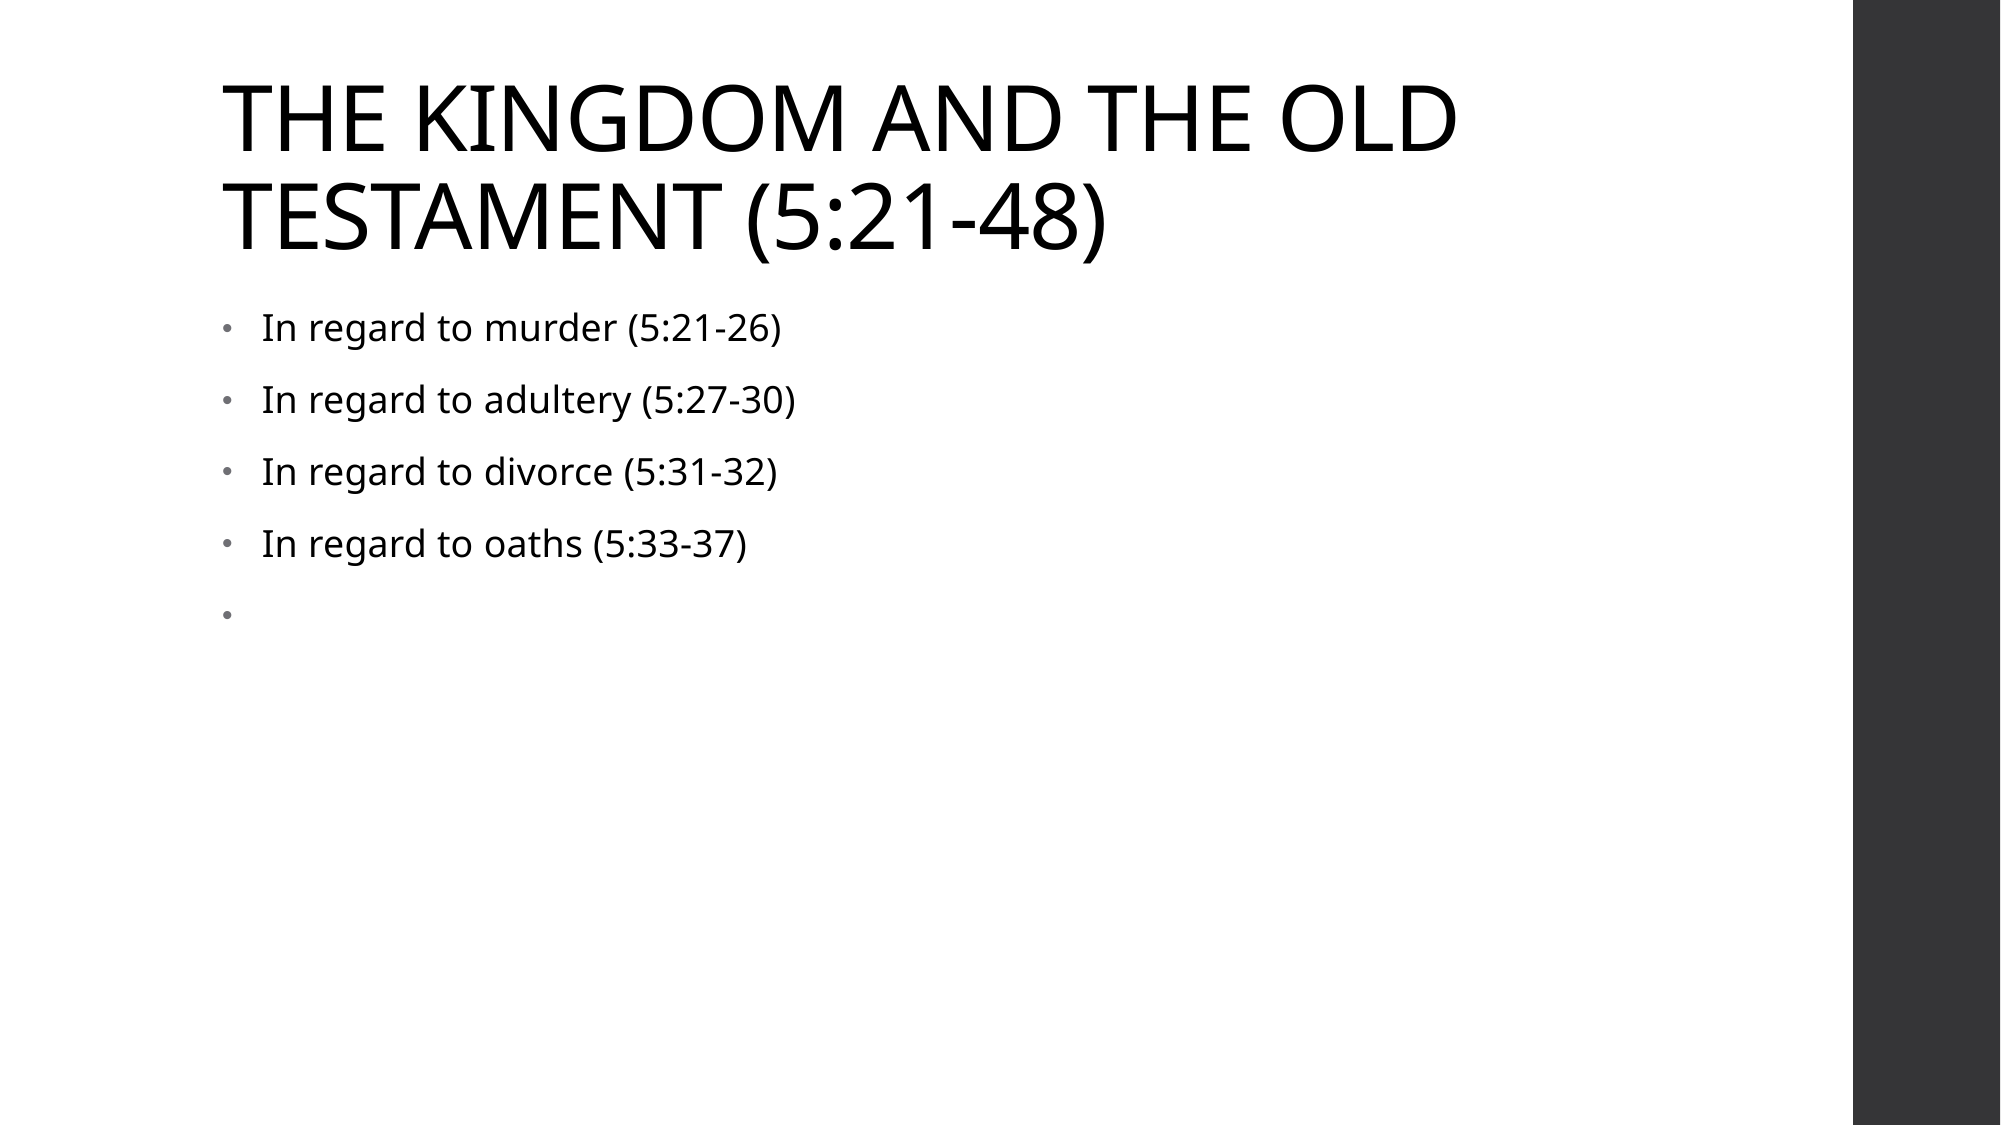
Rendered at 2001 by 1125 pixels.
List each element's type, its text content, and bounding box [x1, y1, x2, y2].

title THE KINGDOM AND THE OLD TESTAMENT (5:21-48) [206, 60, 1797, 278]
list In regard to murder (5:21-26) In regard to adultery (5:27-30) In regard to divorce (5:31-32) In regard to oaths (5:33-37) [206, 299, 1617, 1014]
